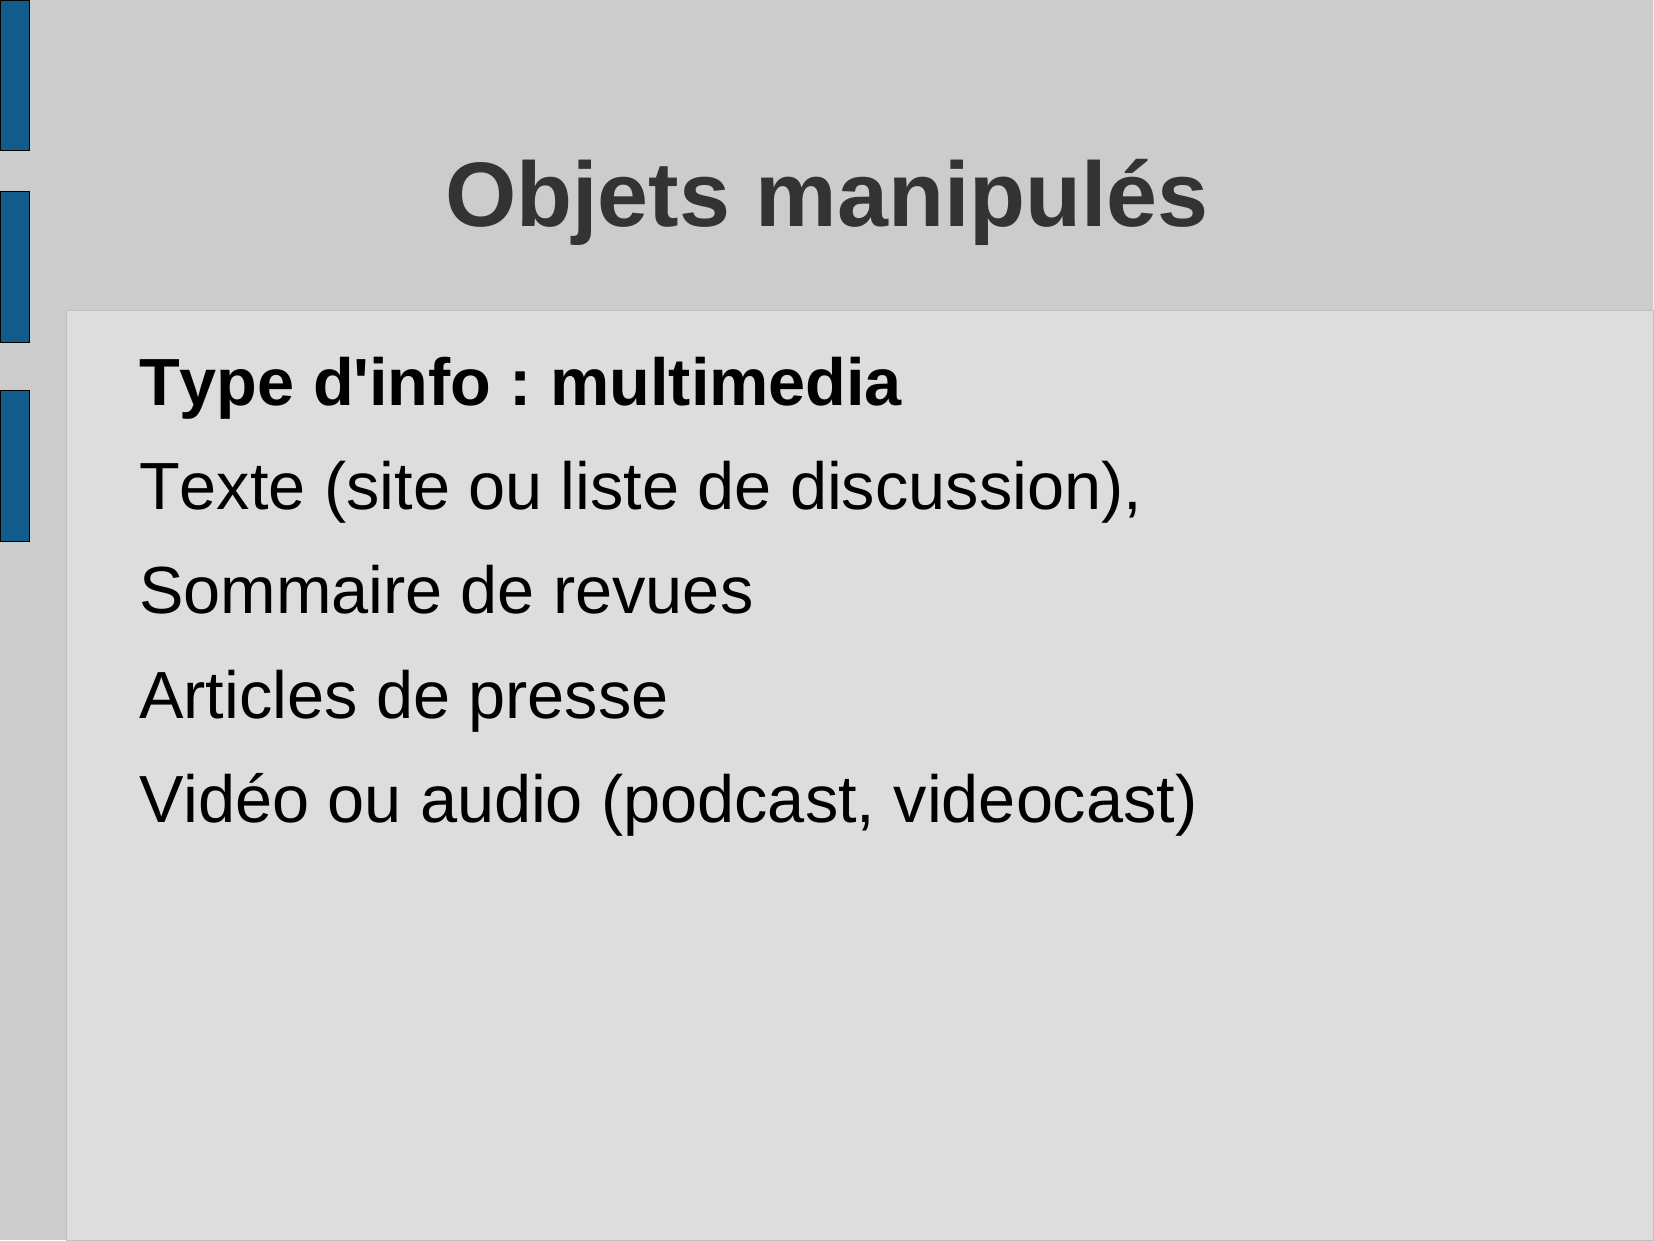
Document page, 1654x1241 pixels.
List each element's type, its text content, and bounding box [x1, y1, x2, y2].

list Type d'info : multimedia Texte (site ou liste de discussion), Sommaire de revues Articles de presse Vidéo ou audio (podcast, videocast) [121, 344, 1534, 1127]
title Objets manipulés [121, 91, 1534, 299]
